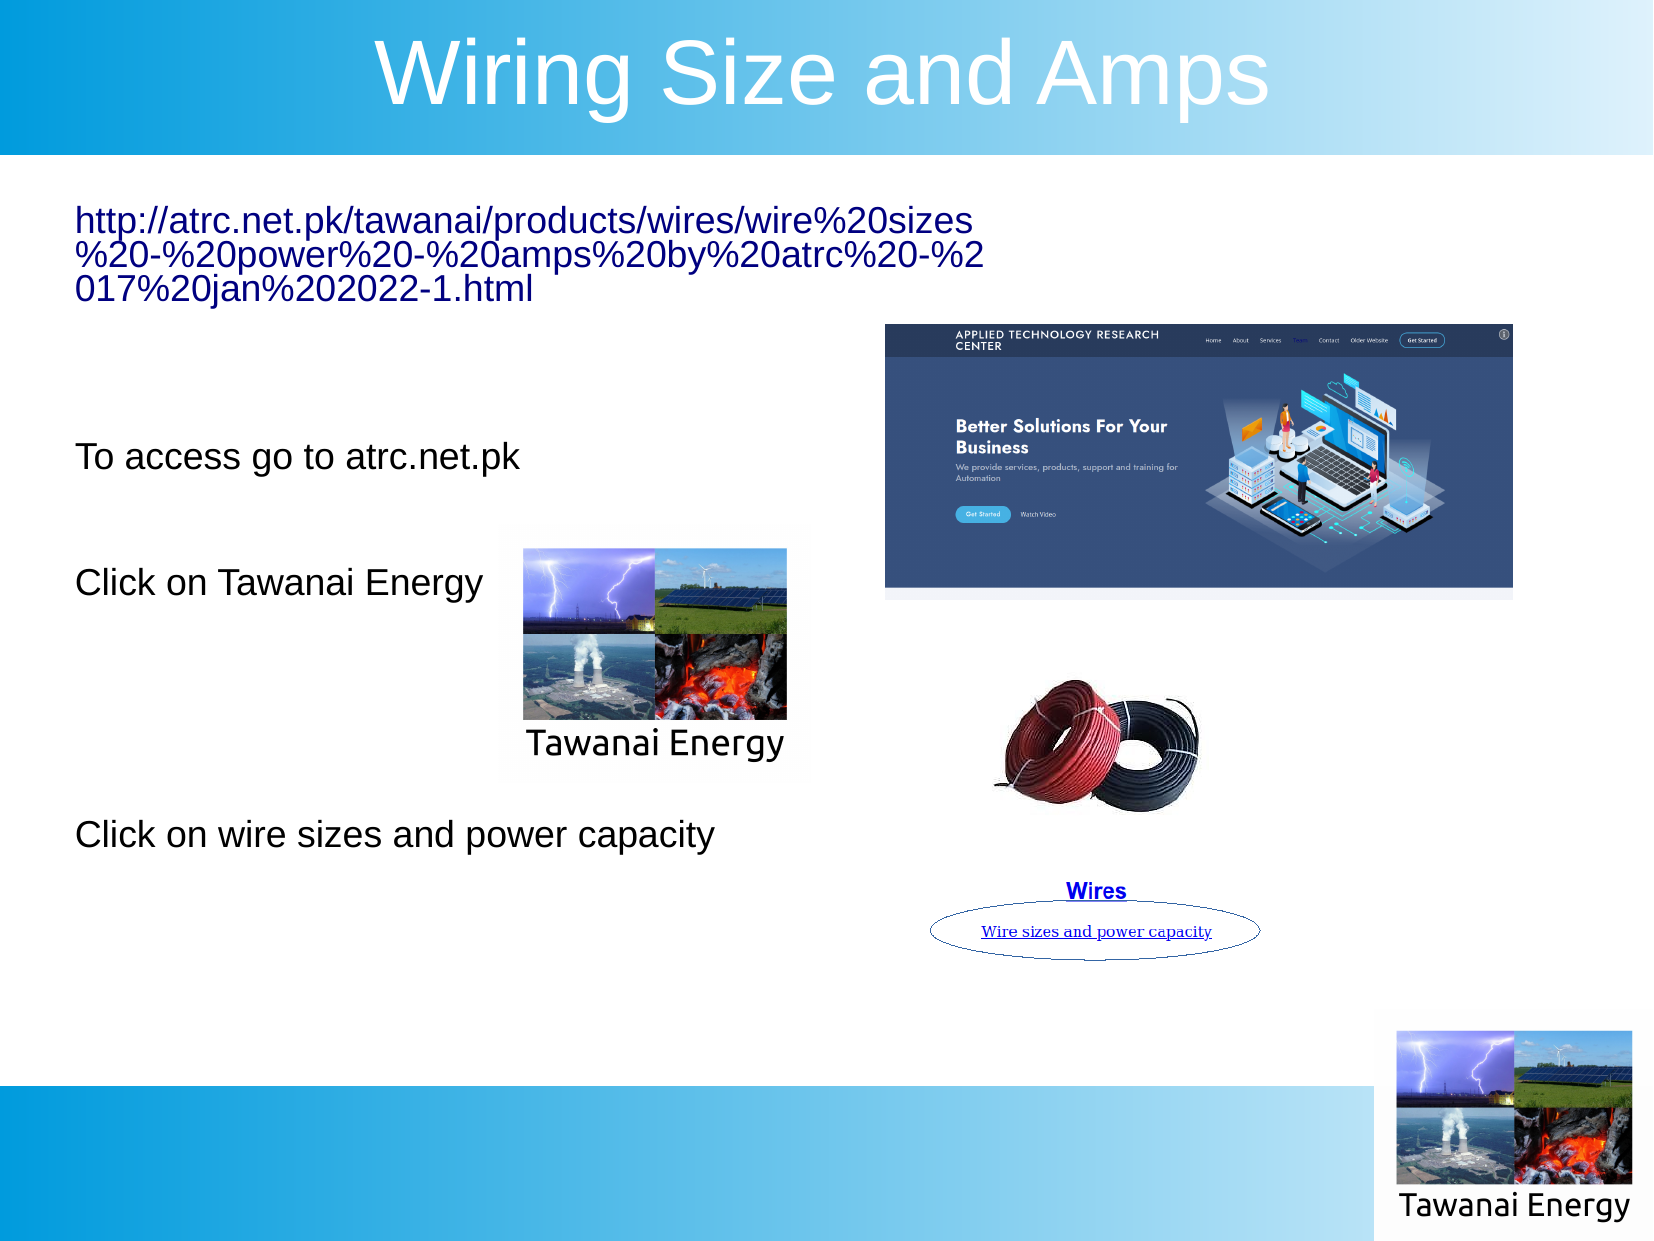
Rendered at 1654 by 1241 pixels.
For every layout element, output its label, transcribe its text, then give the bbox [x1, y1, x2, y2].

title Wiring Size and Amps [79, 20, 1568, 126]
picture [885, 324, 1513, 601]
picture [906, 629, 1306, 987]
picture [498, 524, 811, 783]
picture [1374, 1009, 1654, 1241]
text_box http://atrc.net.pk/tawanai/products/wires/wire%20sizes%20-%20power%20-%20amps%20by%20atrc%20-%2017%20jan%202022-1.html To access go to atrc.net.pk Click on Tawanai Energy Click on wire sizes and power capacity [60, 192, 1006, 879]
